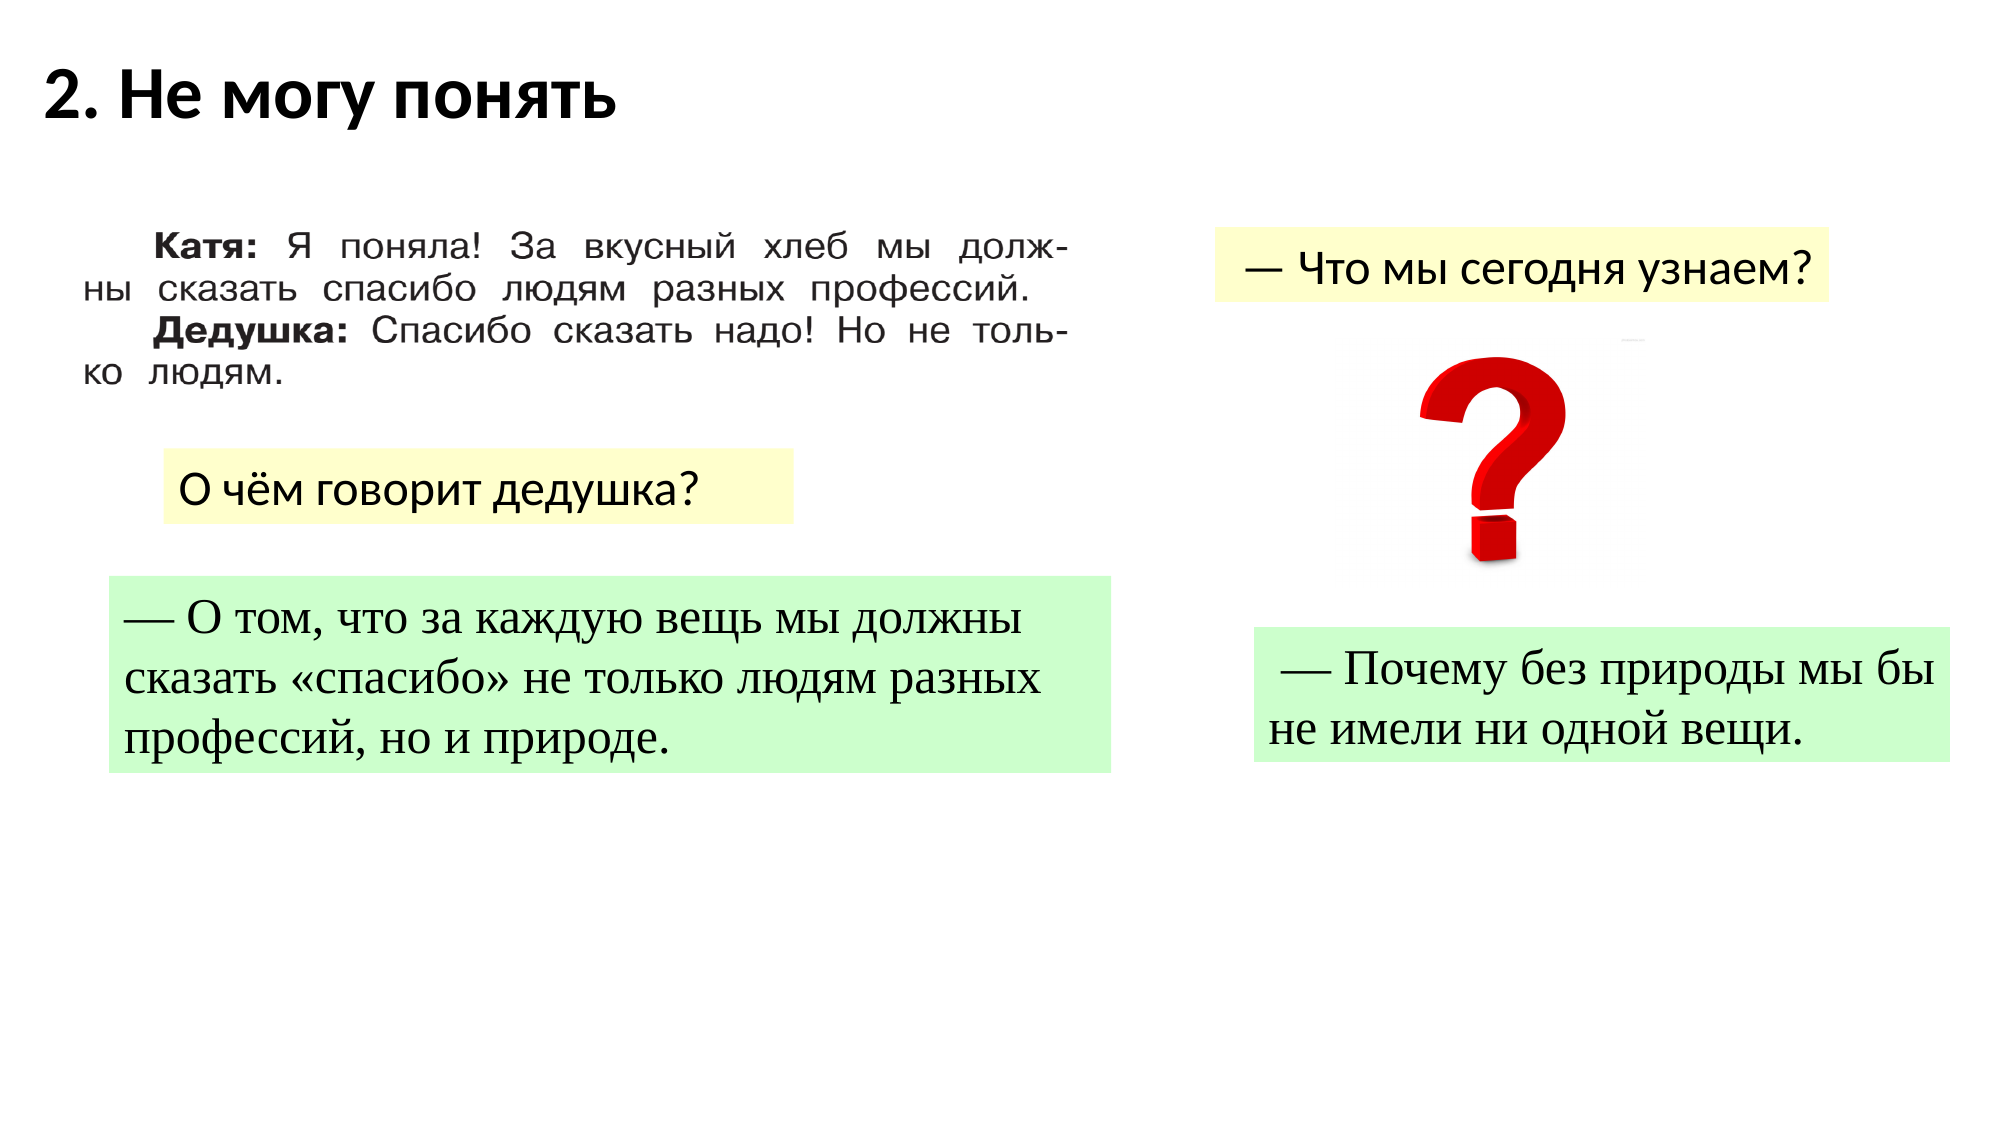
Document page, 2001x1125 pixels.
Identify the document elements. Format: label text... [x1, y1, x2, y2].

text_box — Почему без природы мы бы не имели ни одной вещи. [1254, 627, 1950, 762]
text_box — О том, что за каждую вещь мы должны сказать «спасибо» не только людям разных профессий, но и природе. [109, 575, 1112, 773]
picture [71, 226, 1118, 390]
title 2. Не могу понять [28, 46, 1161, 135]
text_box — Что мы сегодня узнаем? [1215, 227, 1829, 302]
picture [1335, 338, 1646, 588]
text_box О чём говорит дедушка? [163, 448, 794, 524]
